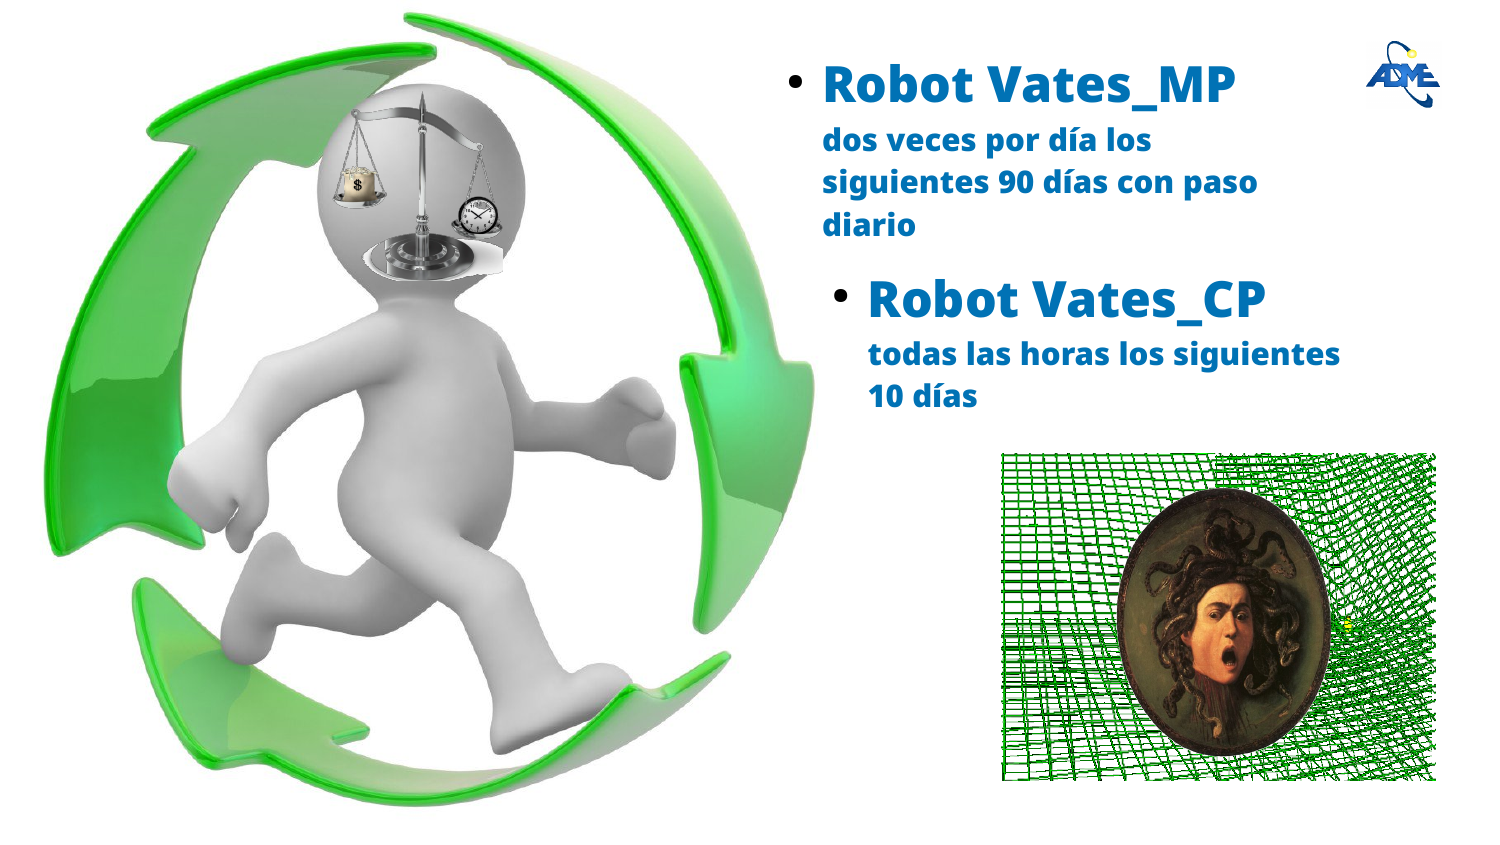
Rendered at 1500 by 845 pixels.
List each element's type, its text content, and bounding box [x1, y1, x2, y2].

title Robot Vates_MP dos veces por día los siguientes 90 días con paso diario [786, 49, 1319, 217]
picture [1001, 453, 1436, 781]
picture [829, 223, 835, 232]
title Robot Vates_CP todas las horas los siguientes 10 días [831, 249, 1365, 418]
picture [0, 0, 844, 845]
picture [1366, 41, 1442, 109]
